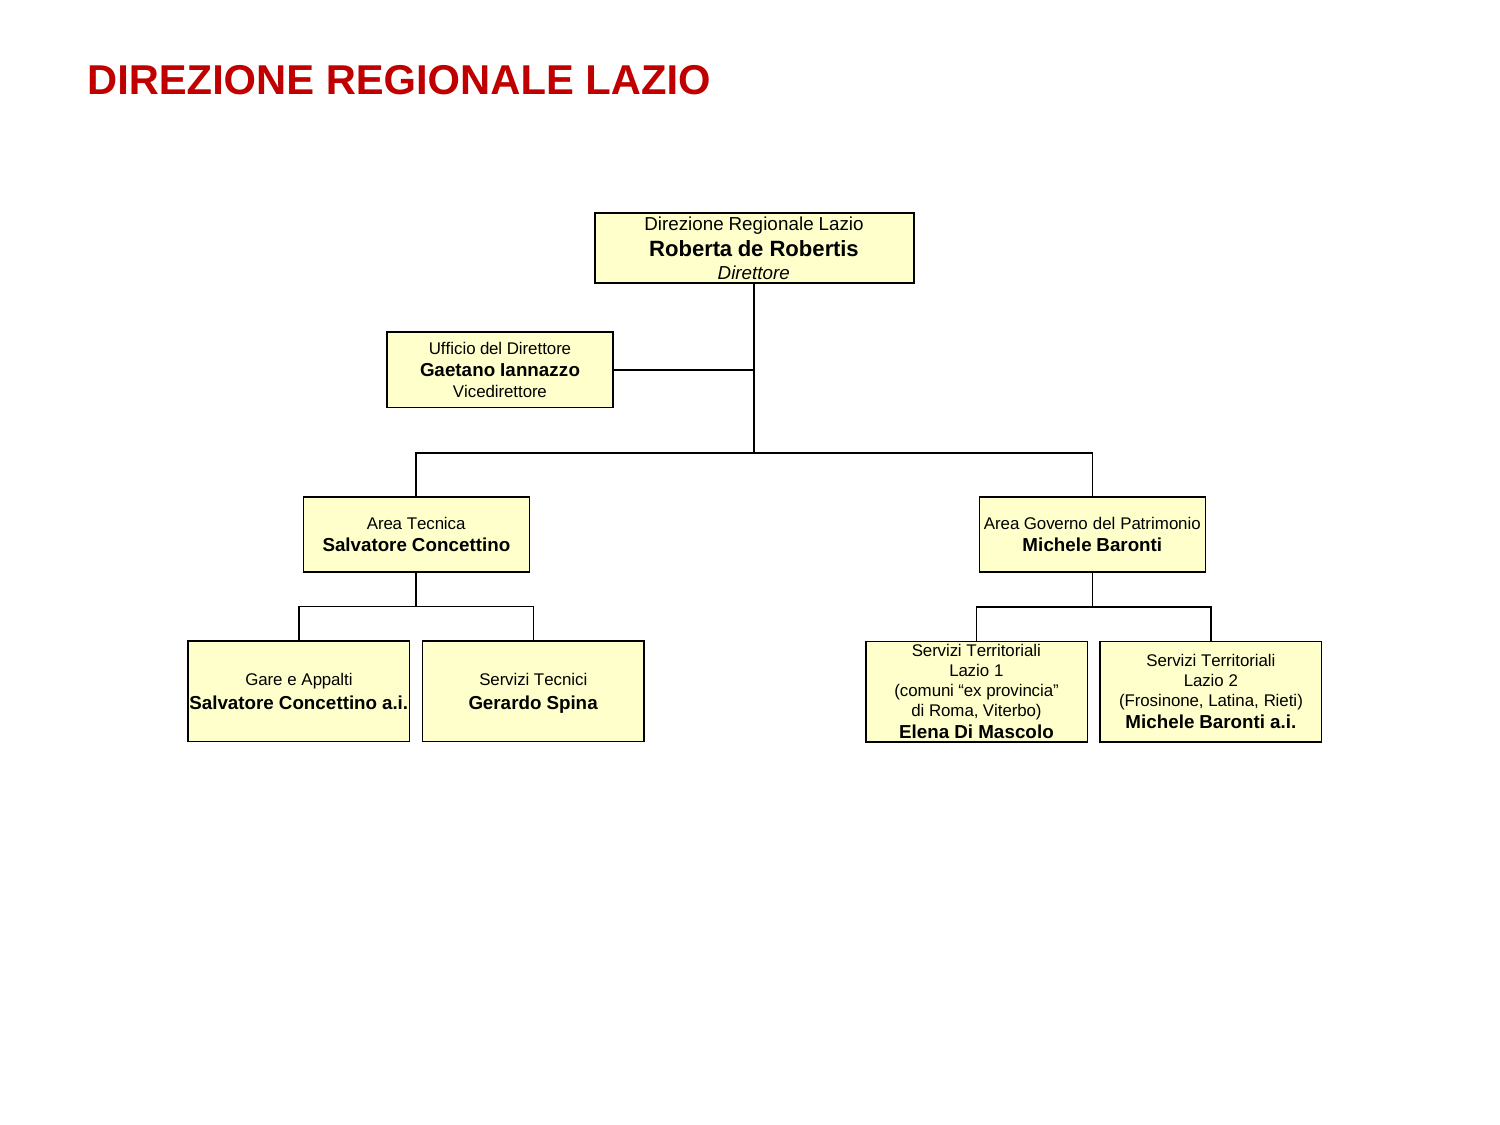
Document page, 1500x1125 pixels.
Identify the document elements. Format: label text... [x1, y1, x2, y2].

picture [177, 206, 1323, 755]
text_box DIREZIONE REGIONALE LAZIO [72, 45, 1462, 128]
